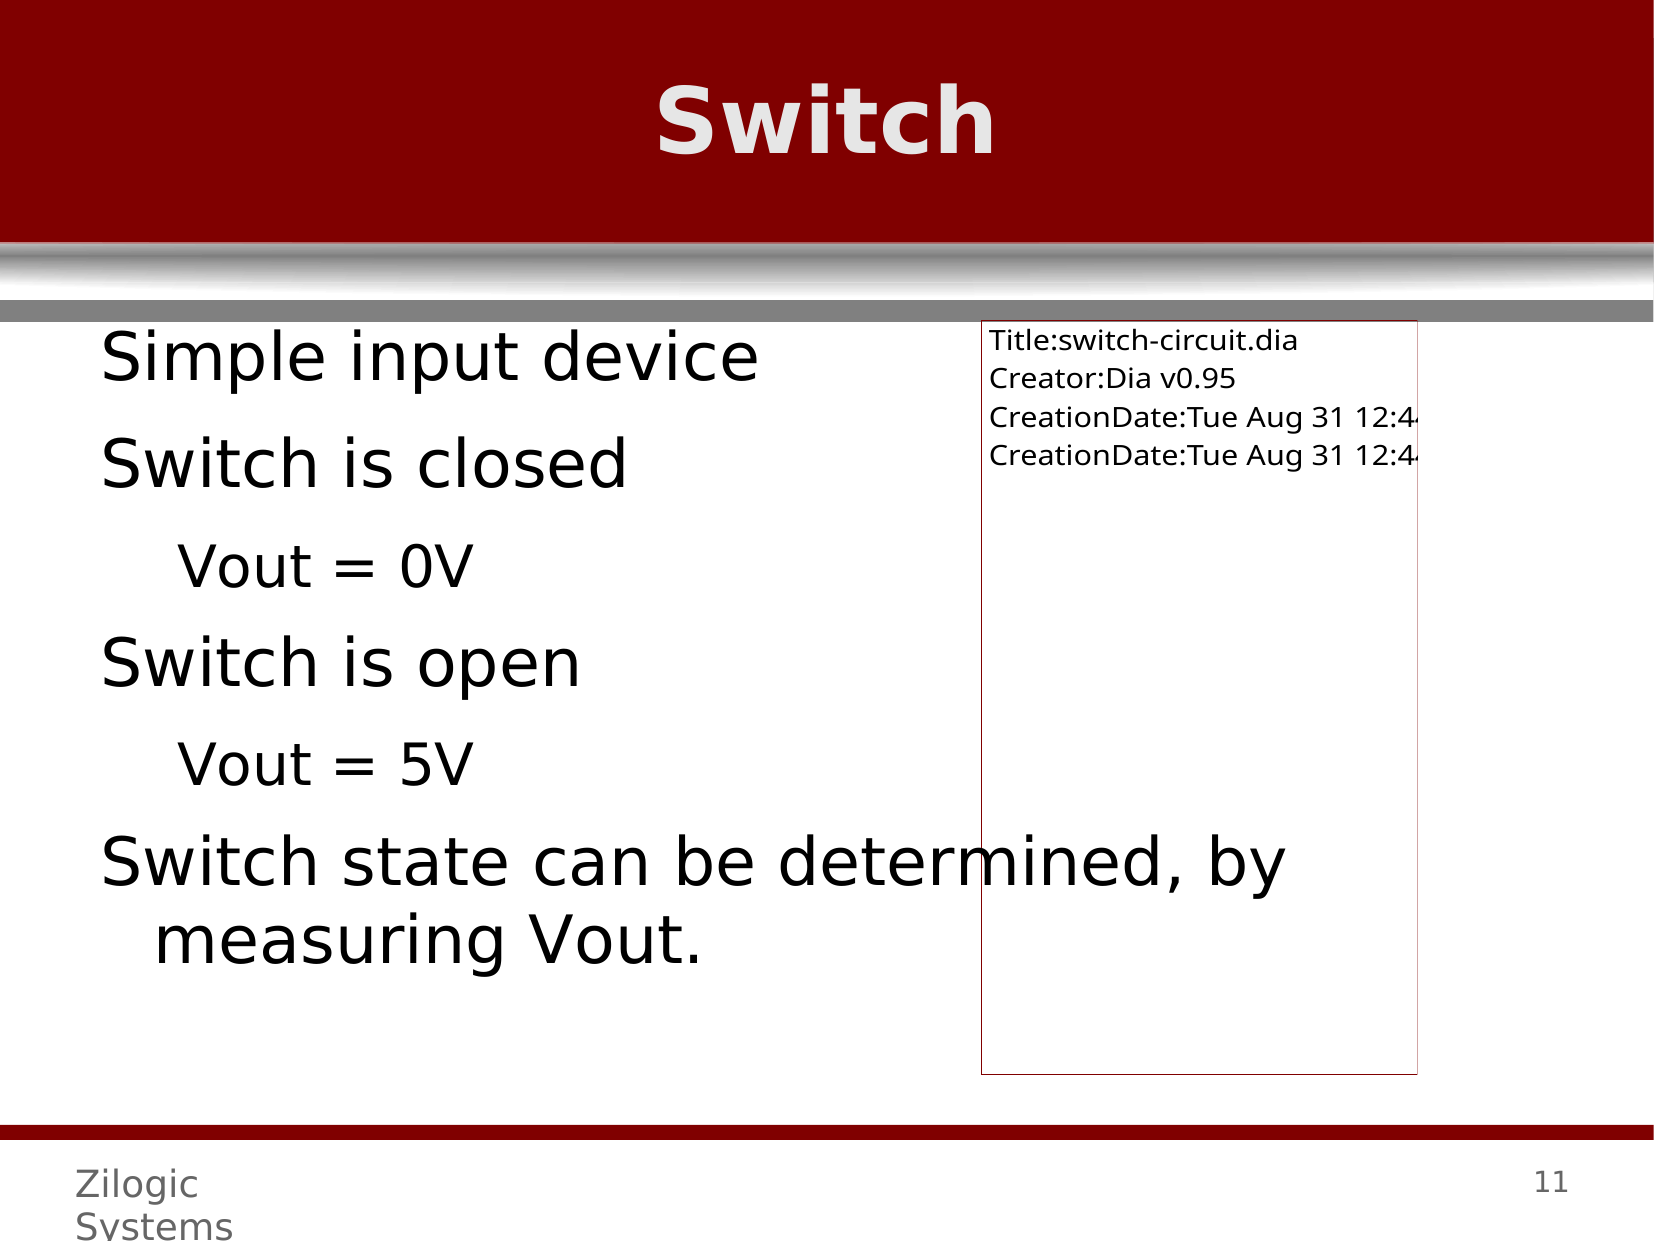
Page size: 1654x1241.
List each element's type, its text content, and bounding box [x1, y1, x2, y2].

list Simple input device Switch is closed Vout = 0V Switch is open Vout = 5V Switch state can be determined, by measuring Vout. [82, 318, 809, 1109]
picture [979, 318, 1418, 1075]
title Switch [82, 18, 1571, 226]
